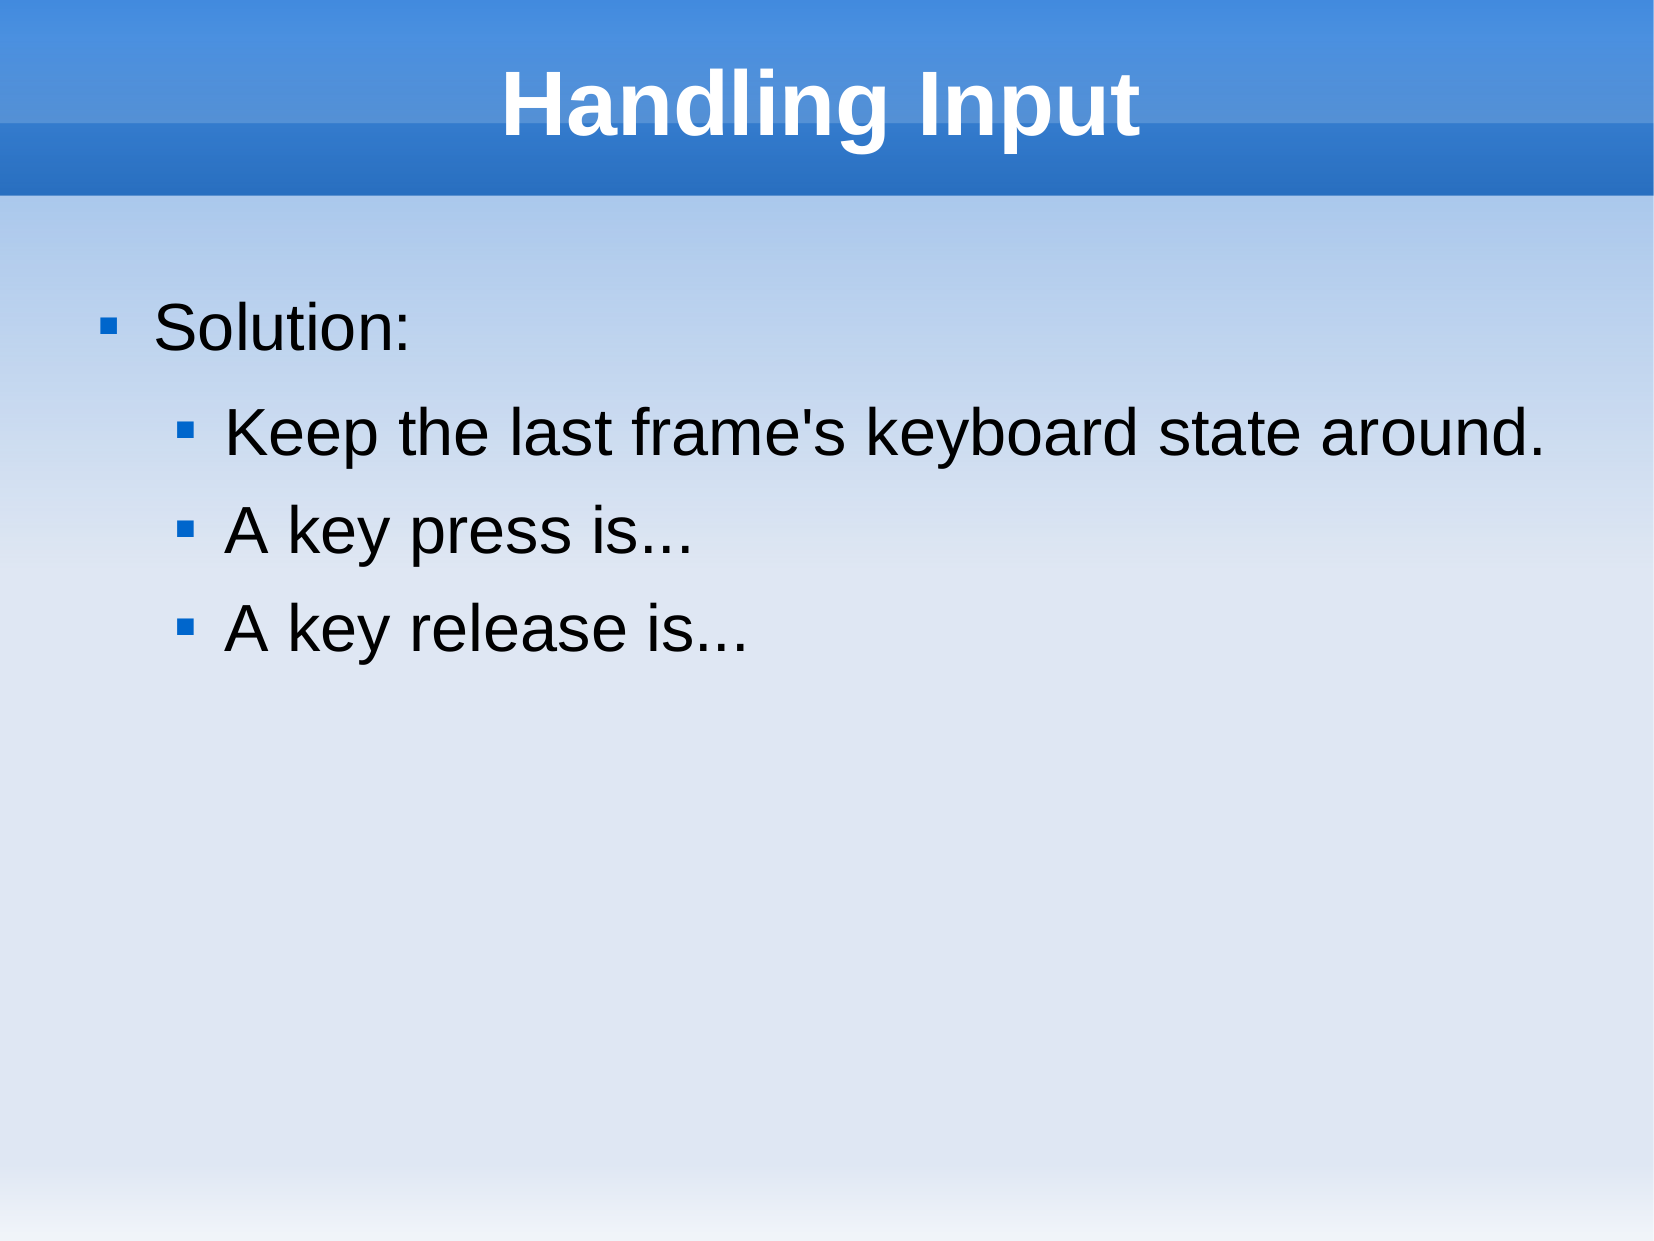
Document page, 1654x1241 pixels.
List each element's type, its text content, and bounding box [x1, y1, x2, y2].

picture [0, 0, 1654, 1241]
title Handling Input [76, 0, 1565, 208]
list Solution: Keep the last frame's keyboard state around. A key press is... A key release is... [82, 290, 1571, 1109]
